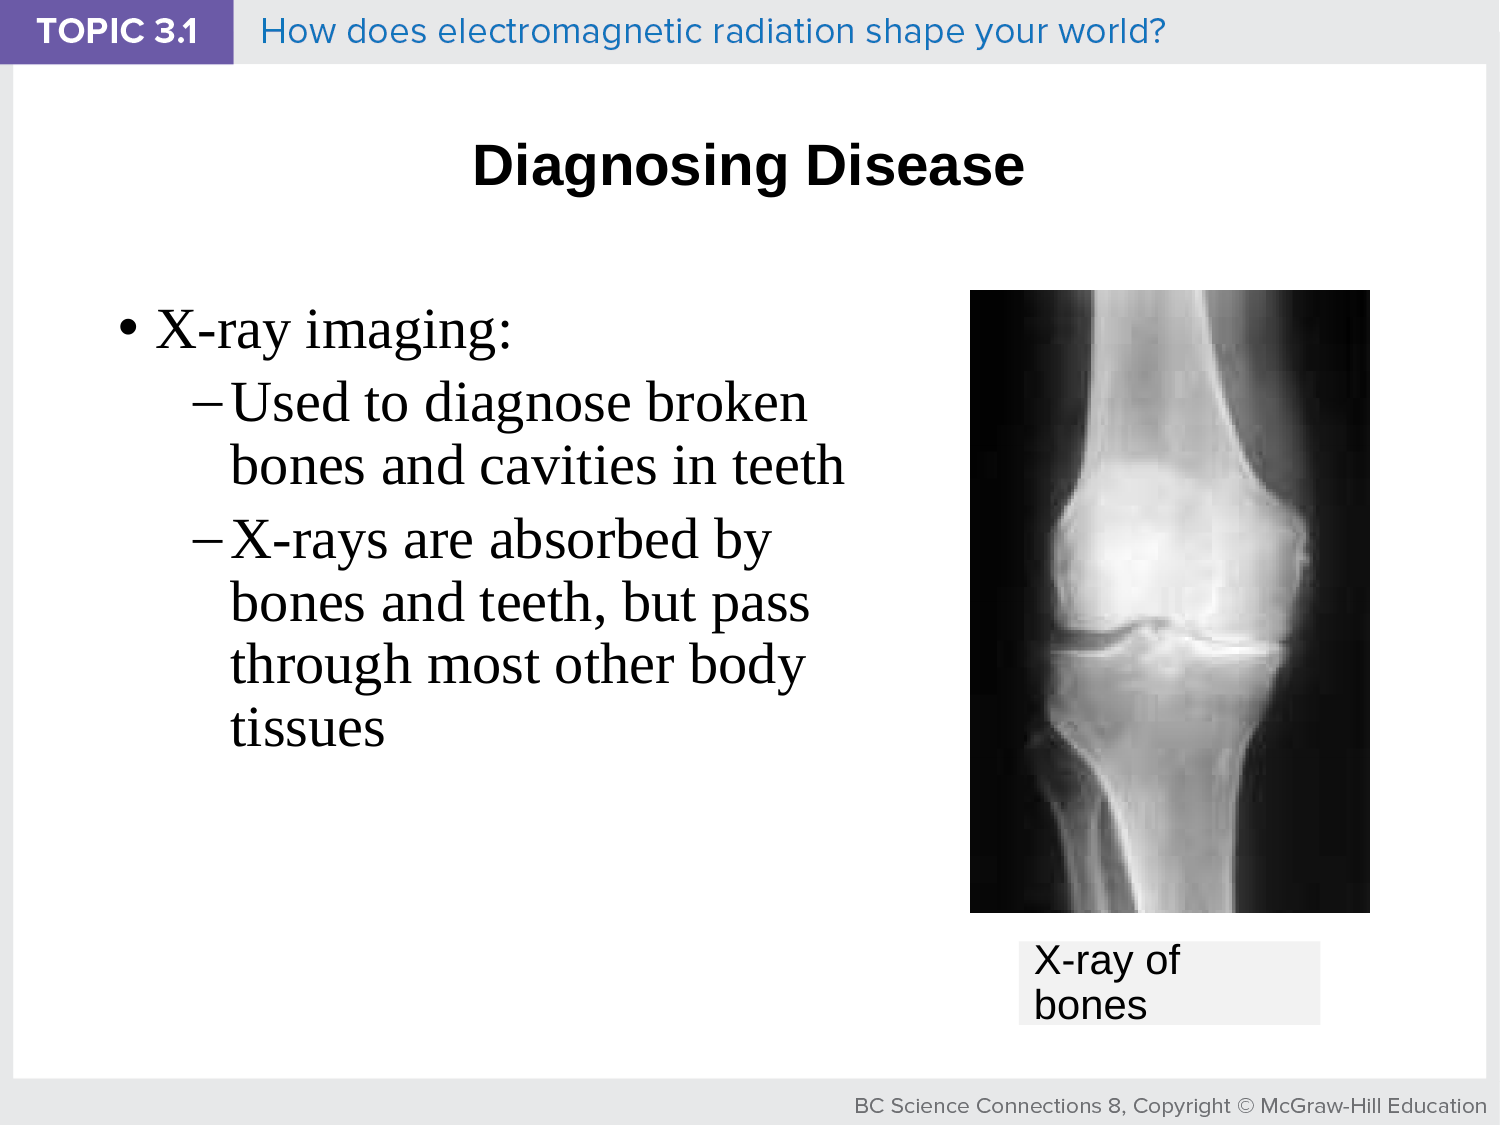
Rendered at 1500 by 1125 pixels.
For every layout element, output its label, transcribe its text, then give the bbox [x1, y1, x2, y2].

picture [0, 0, 1500, 1082]
list X-ray imaging: Used to diagnose broken bones and cavities in teeth X-rays are absorbed by bones and teeth, but pass through most other body tissues [103, 290, 882, 1066]
list X-ray of bones [1018, 941, 1321, 1025]
title Diagnosing Disease [103, 76, 1397, 257]
